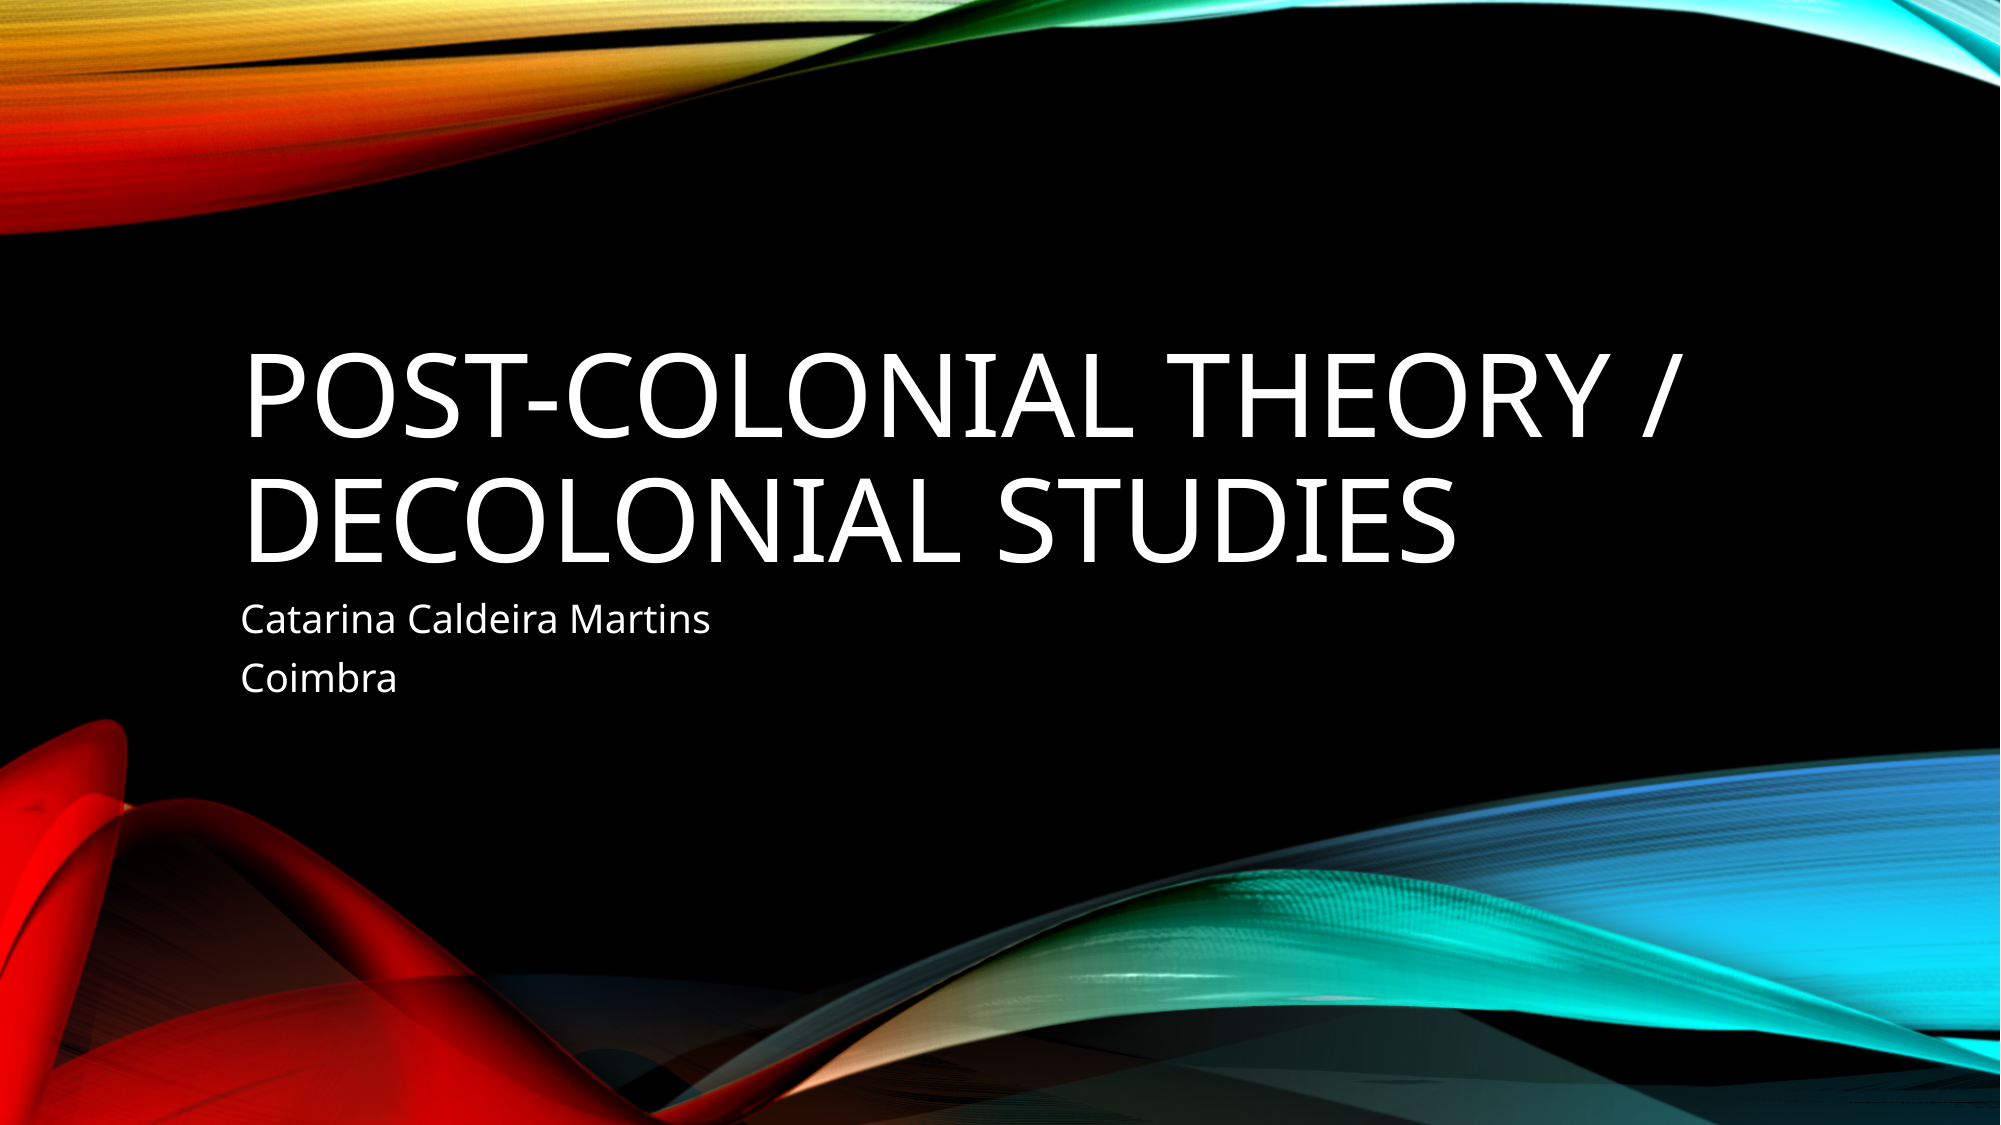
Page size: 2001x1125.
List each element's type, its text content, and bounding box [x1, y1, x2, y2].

subtitle Catarina Caldeira Martins Coimbra [225, 595, 1776, 709]
title Post-colonial Theory / Decolonial studies [225, 295, 1776, 595]
